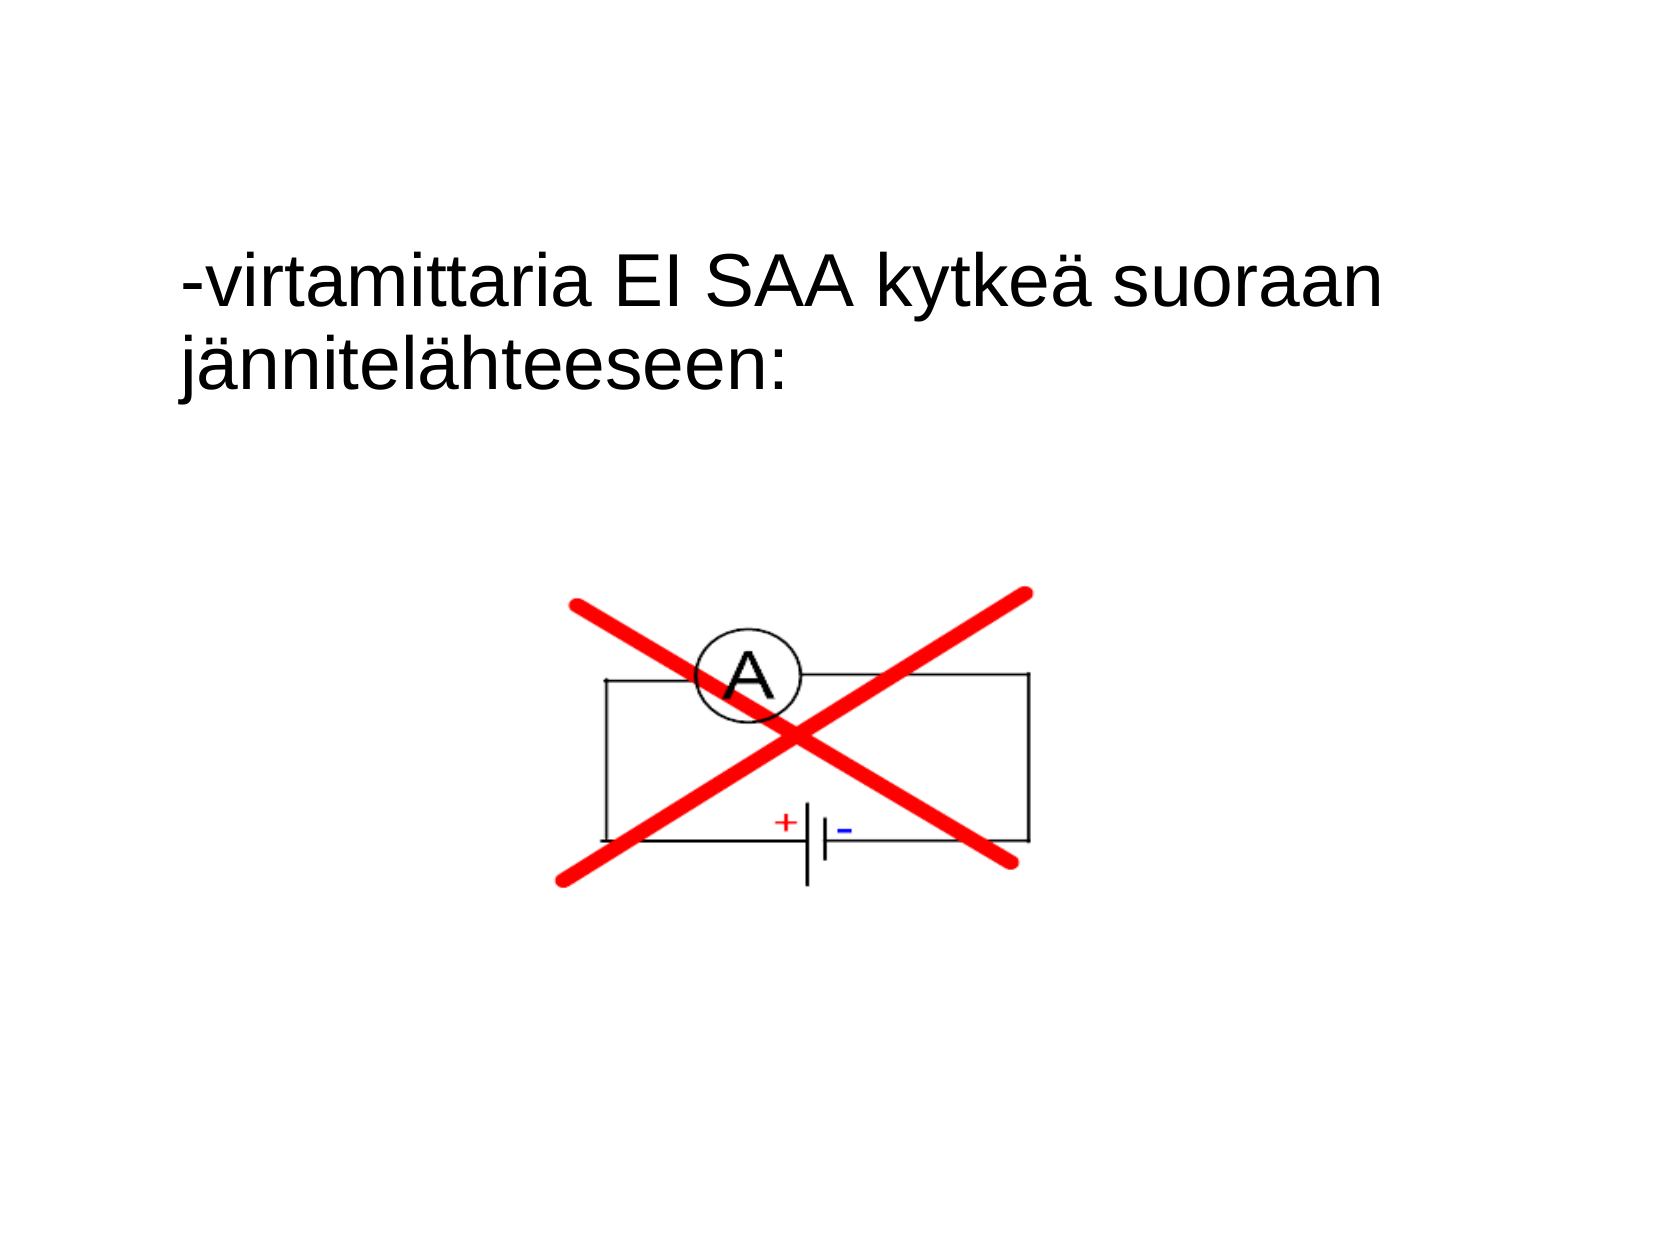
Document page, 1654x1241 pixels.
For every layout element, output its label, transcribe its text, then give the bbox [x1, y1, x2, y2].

text_box -virtamittaria EI SAA kytkeä suoraan jännitelähteeseen: [165, 226, 1536, 410]
picture [448, 531, 1155, 939]
